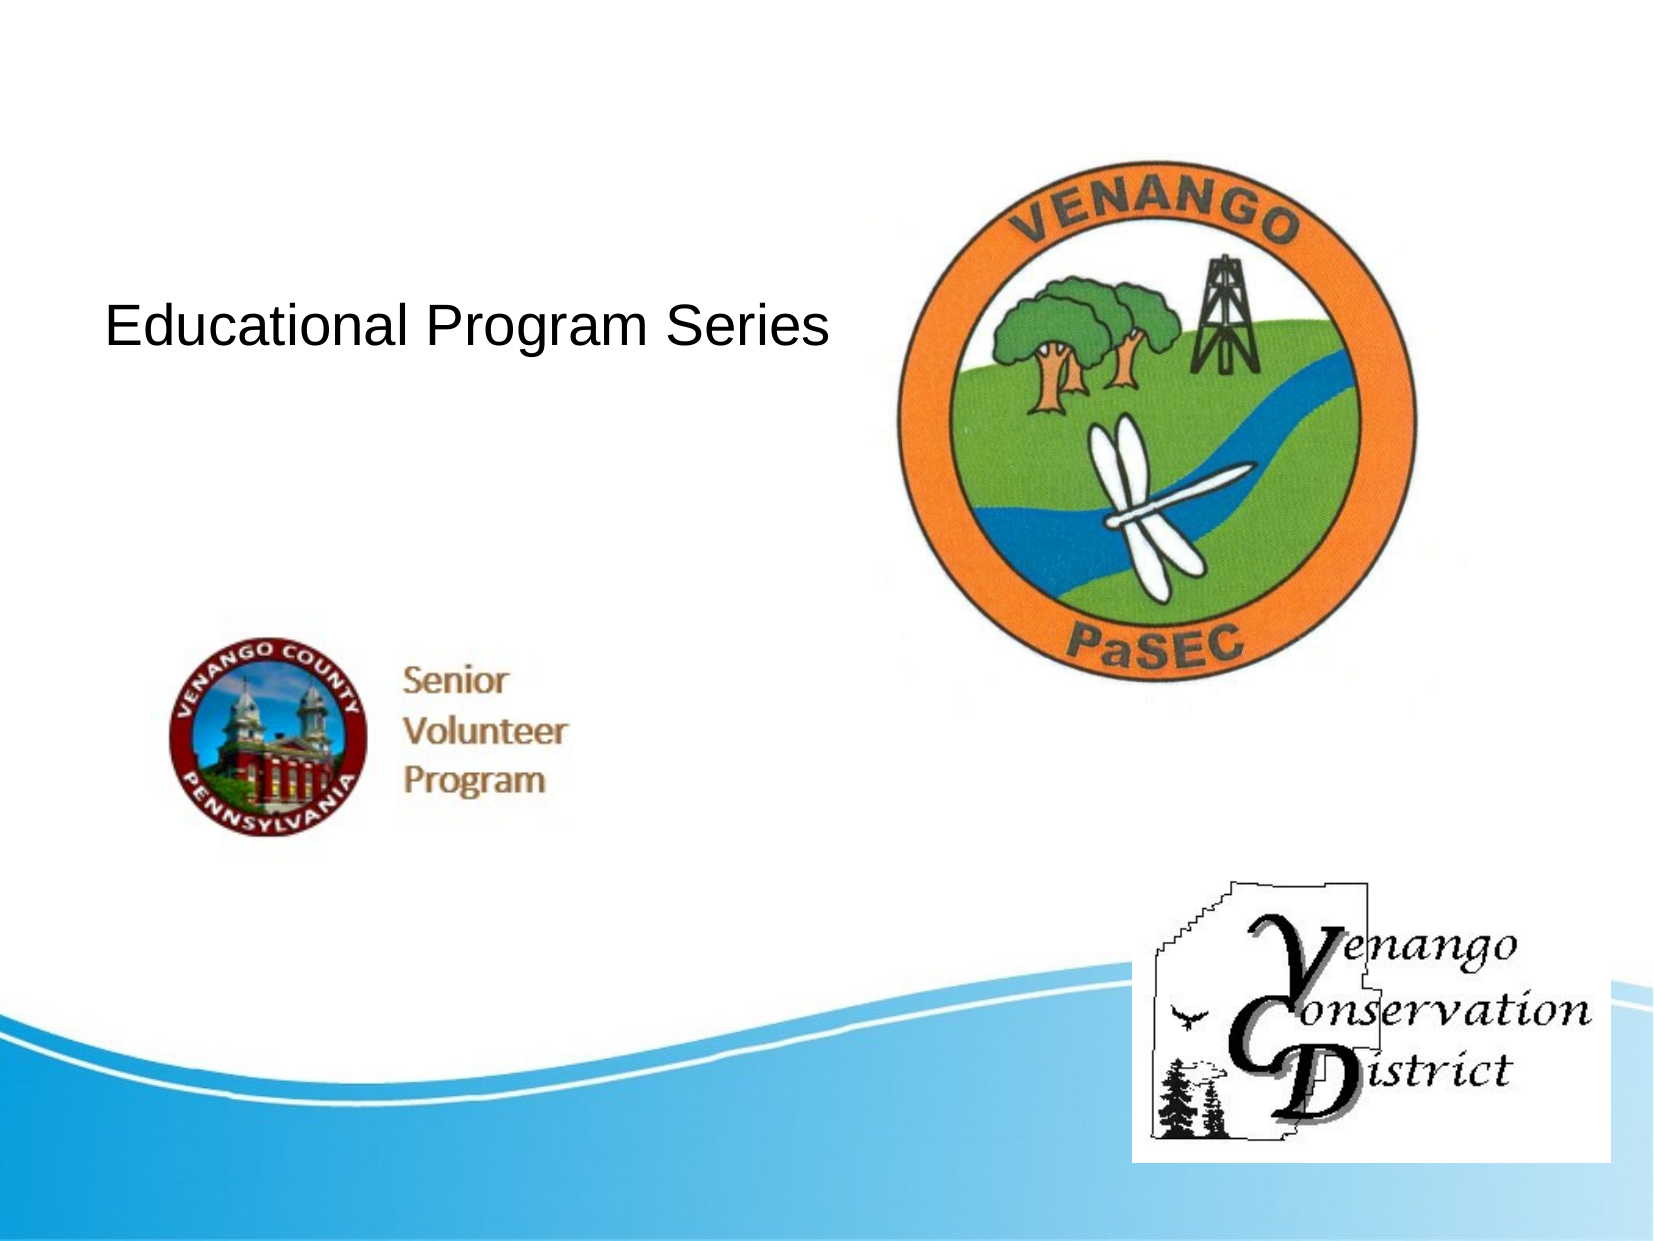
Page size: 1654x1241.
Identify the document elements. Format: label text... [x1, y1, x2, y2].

text_box Educational Program Series [90, 285, 856, 430]
picture [0, 869, 1654, 1241]
picture [150, 614, 586, 866]
picture [870, 134, 1468, 713]
